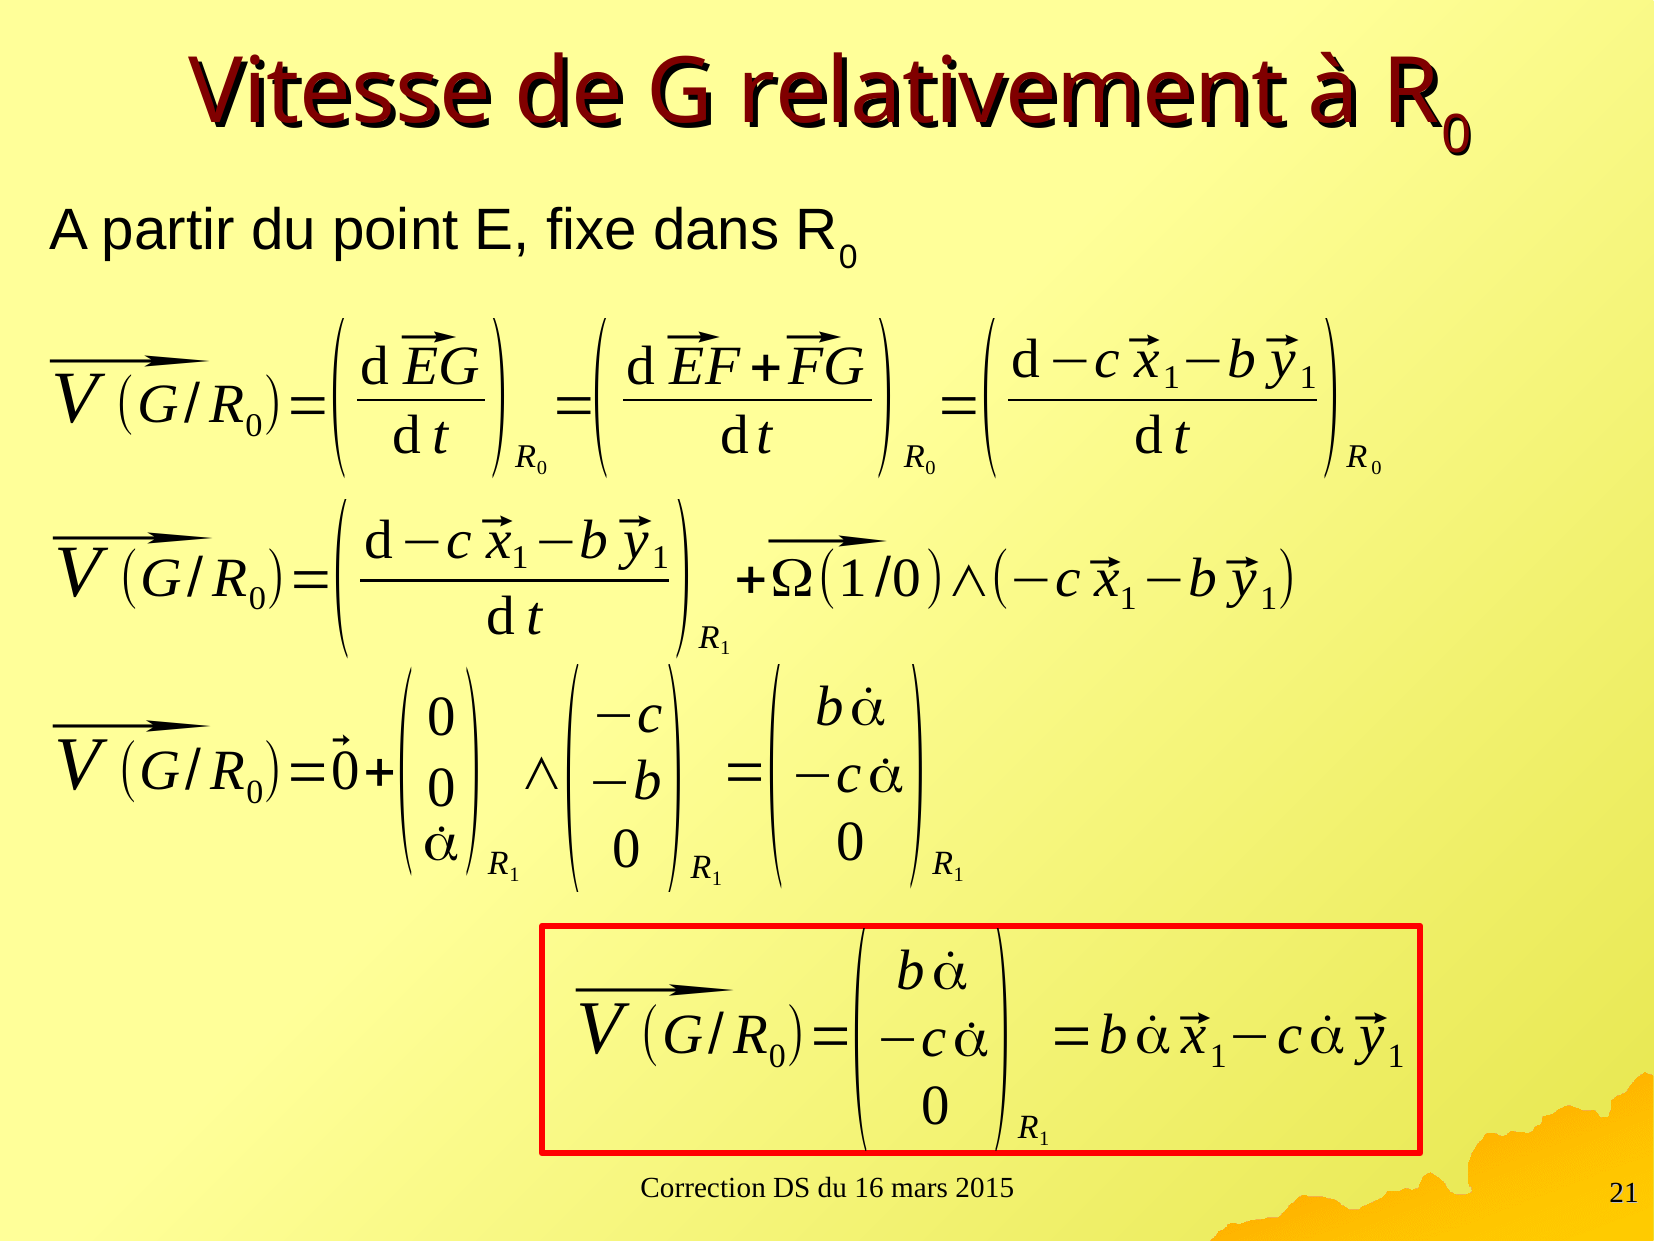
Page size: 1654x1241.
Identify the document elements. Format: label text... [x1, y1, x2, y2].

chart [22, 499, 1312, 660]
chart [544, 928, 1418, 1151]
text_box A partir du point E, fixe dans R0 [34, 189, 873, 284]
chart [22, 664, 979, 892]
chart [18, 318, 1394, 480]
title Vitesse de G relativement à R0 [85, 0, 1574, 193]
